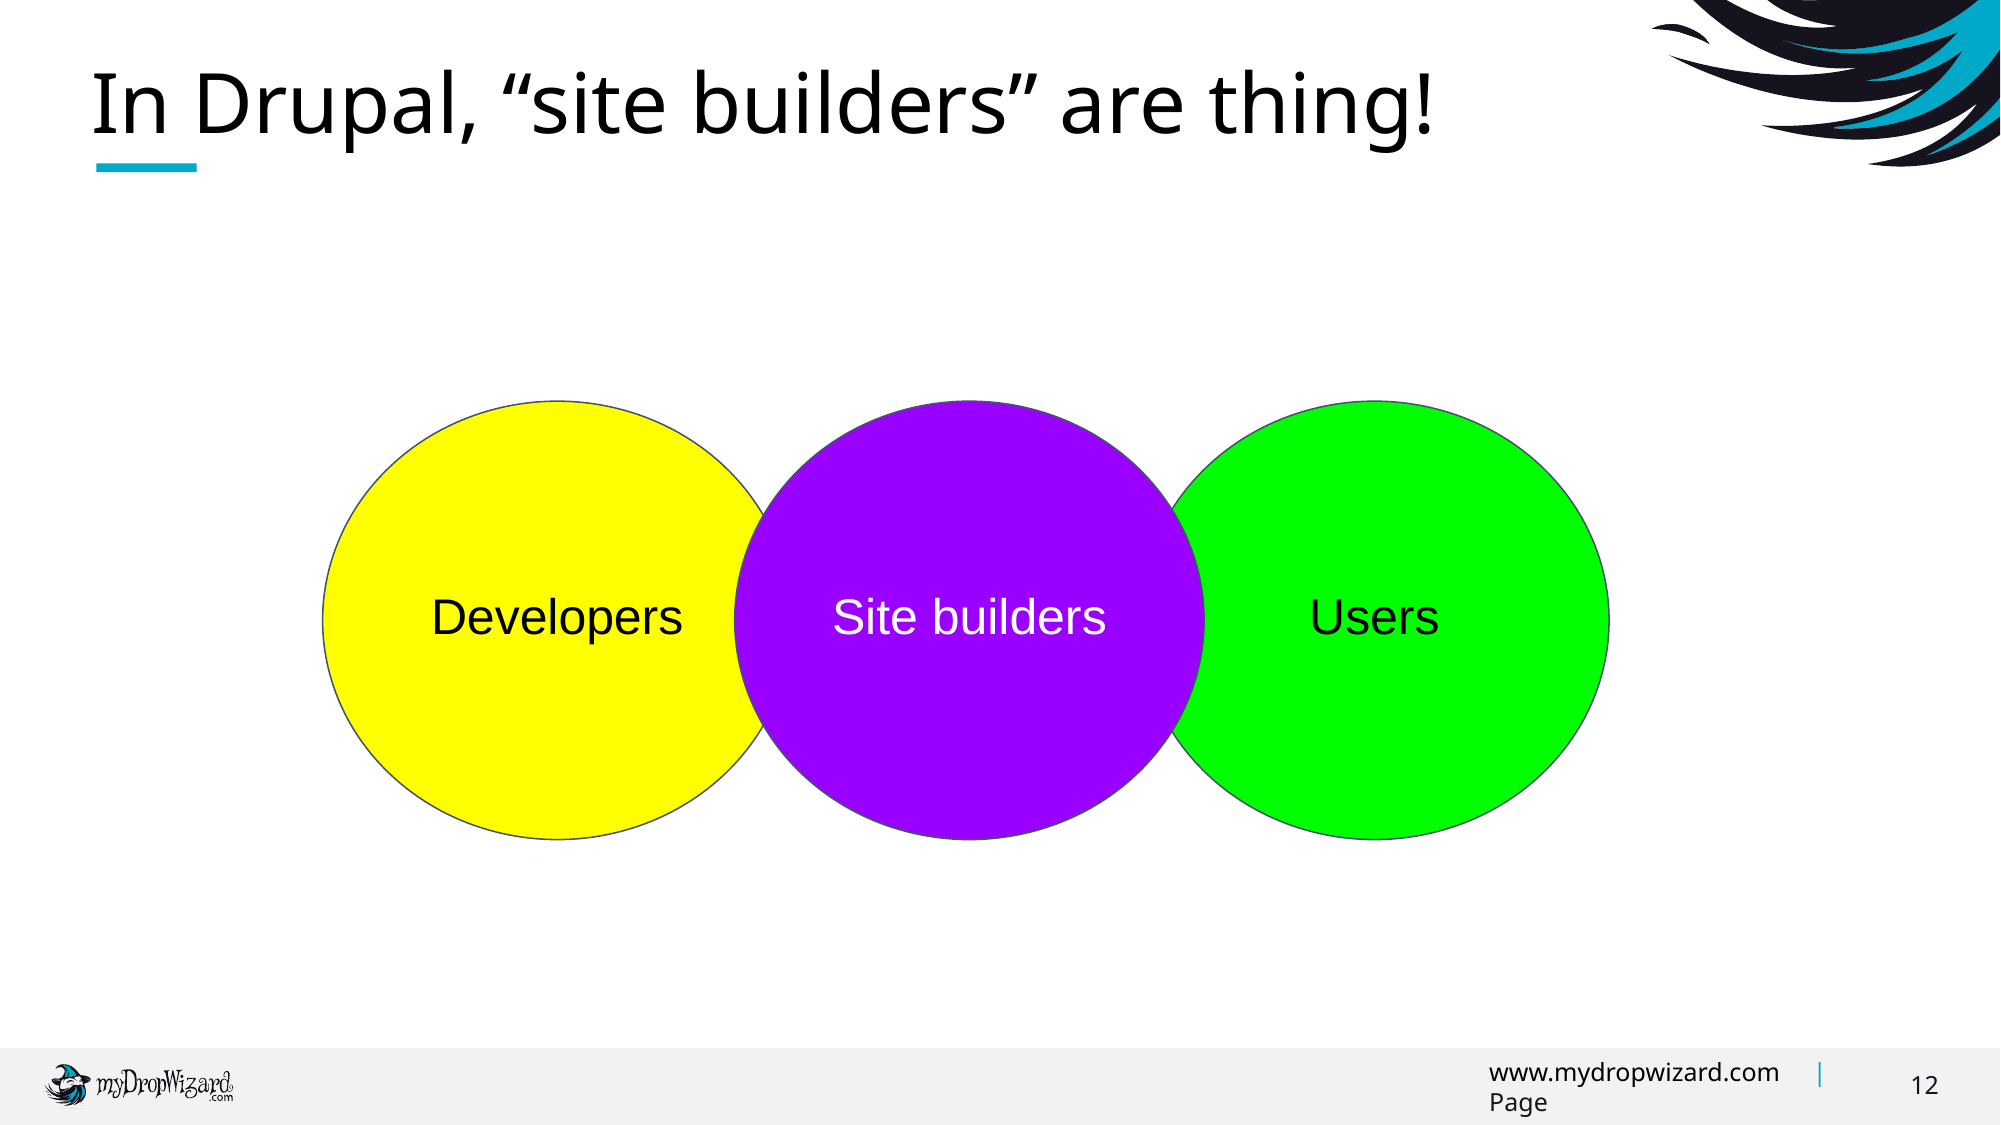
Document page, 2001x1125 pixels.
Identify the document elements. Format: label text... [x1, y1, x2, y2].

text_box Users [1205, 569, 1610, 671]
title In Drupal, “site builders” are thing! [76, 47, 1863, 166]
text_box Site builders [734, 569, 1205, 671]
text_box [328, 671, 1603, 840]
text_box [329, 401, 1603, 569]
text_box Developers [322, 569, 734, 671]
slide_number <number> [1895, 1057, 1969, 1117]
